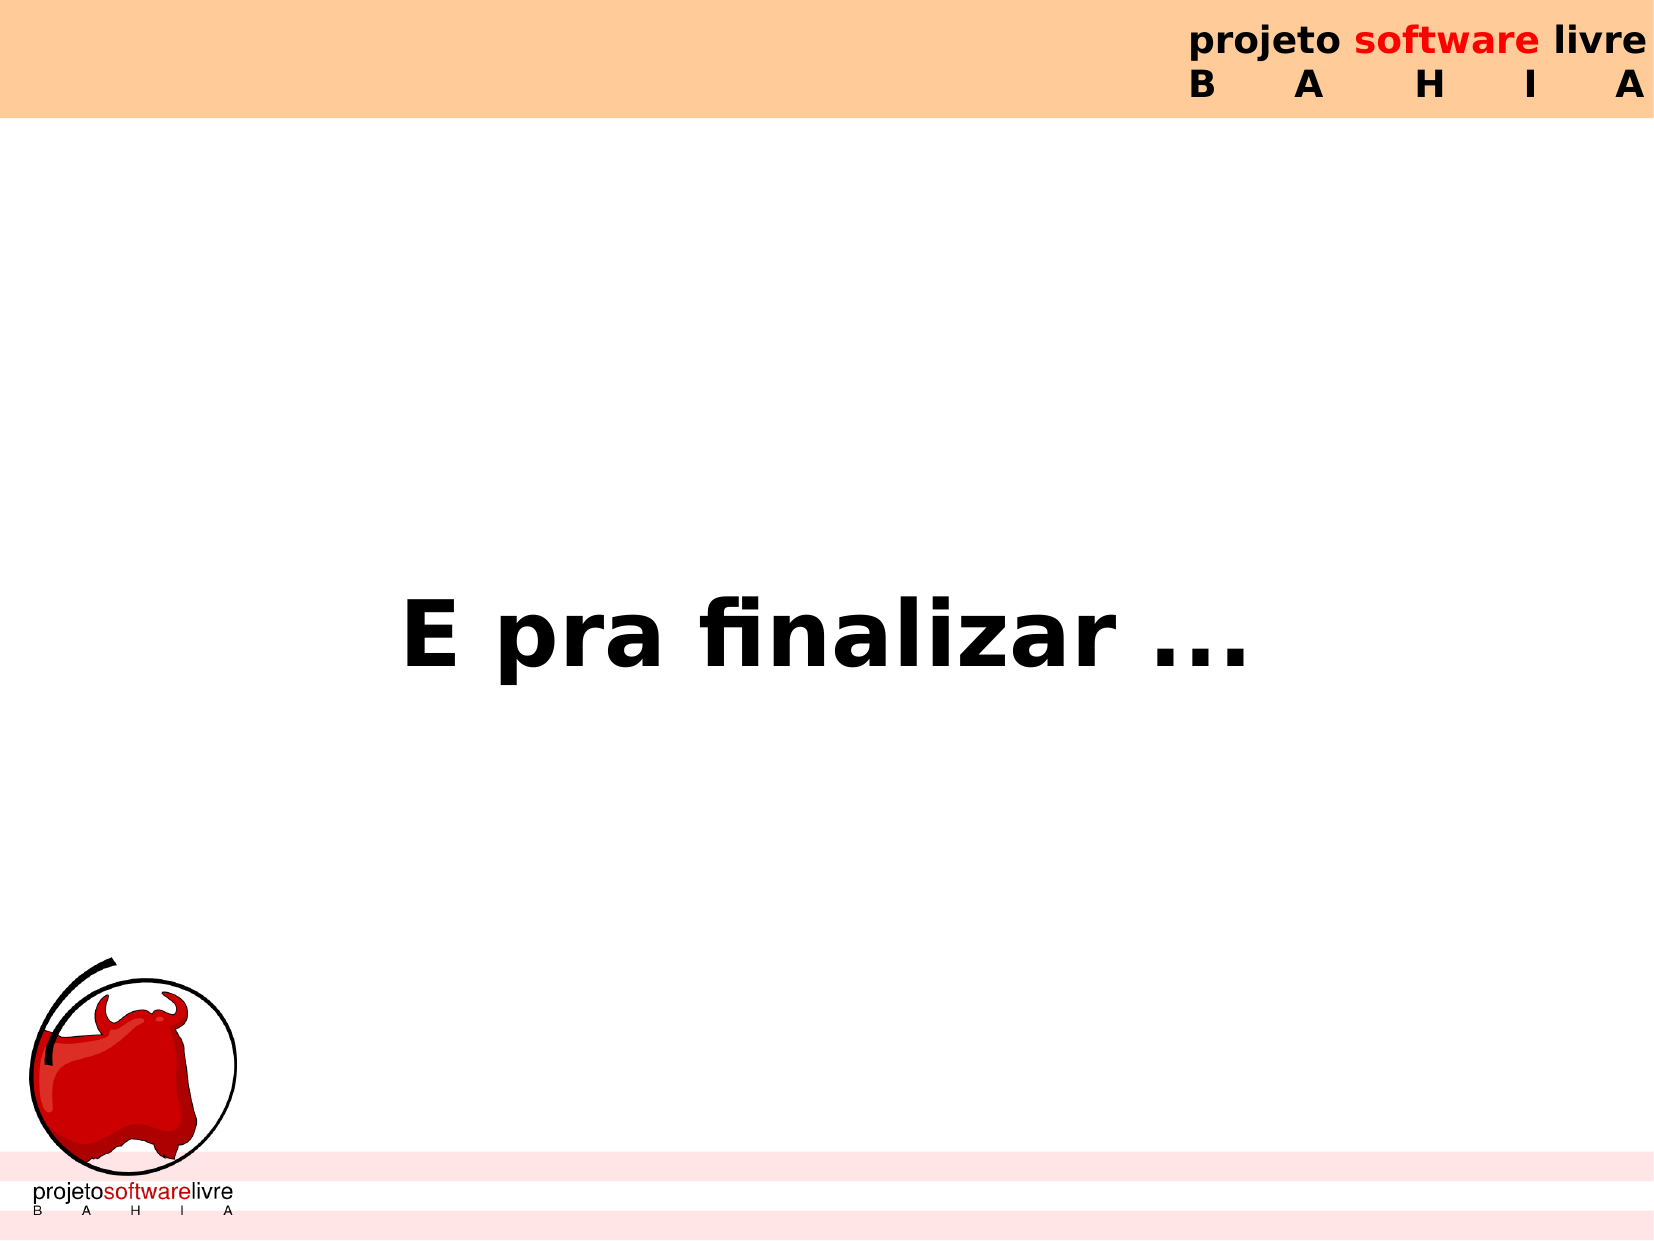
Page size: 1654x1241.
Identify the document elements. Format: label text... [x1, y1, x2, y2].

title E pra finalizar ... [82, 501, 1571, 768]
picture [29, 957, 237, 1215]
